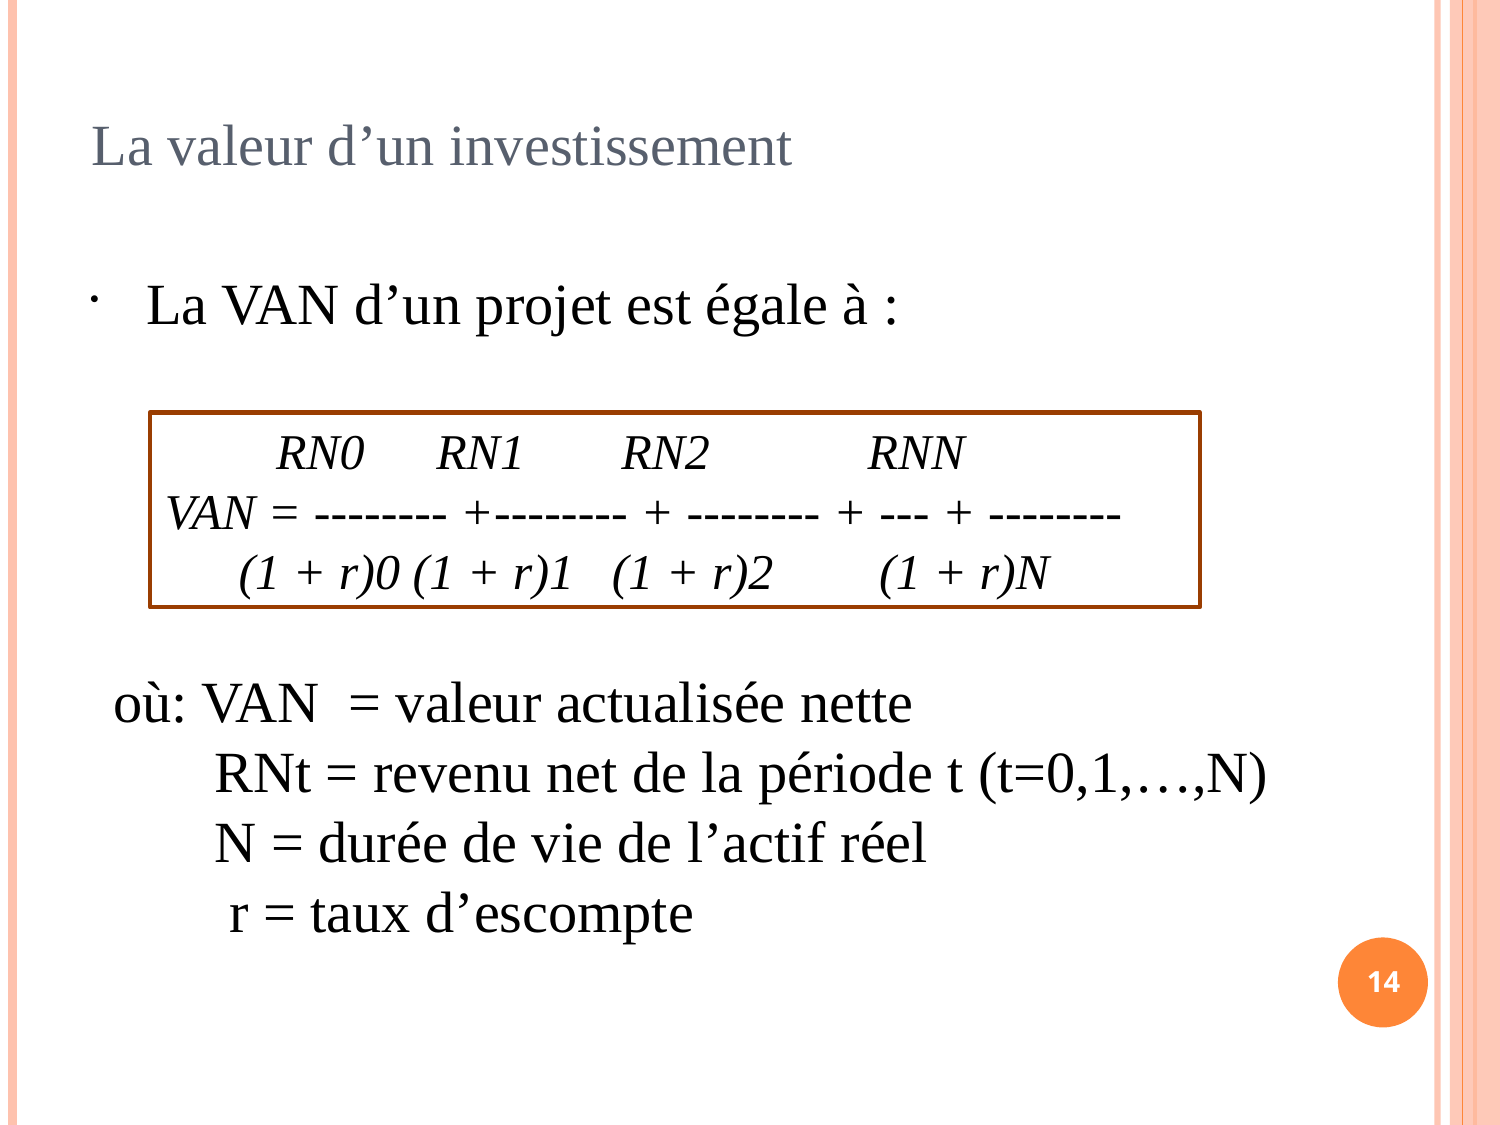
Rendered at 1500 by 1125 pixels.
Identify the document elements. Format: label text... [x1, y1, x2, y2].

text_box où: VAN = valeur actualisée nette RNt = revenu net de la période t (t=0,1,…,N) N = durée de vie de l’actif réel r = taux d’escompte [98, 657, 1285, 1023]
slide_number <numéro> [1333, 940, 1434, 1027]
text_box La VAN d’un projet est égale à : [75, 267, 1417, 425]
text_box RN0 RN1 RN2 RNN VAN = -------- +-------- + -------- + --- + -------- (1 + r)0 (1 + r)1 (1 + r)2 (1 + r)N [149, 412, 1200, 608]
text_box La valeur d’un investissement [76, 66, 1352, 185]
